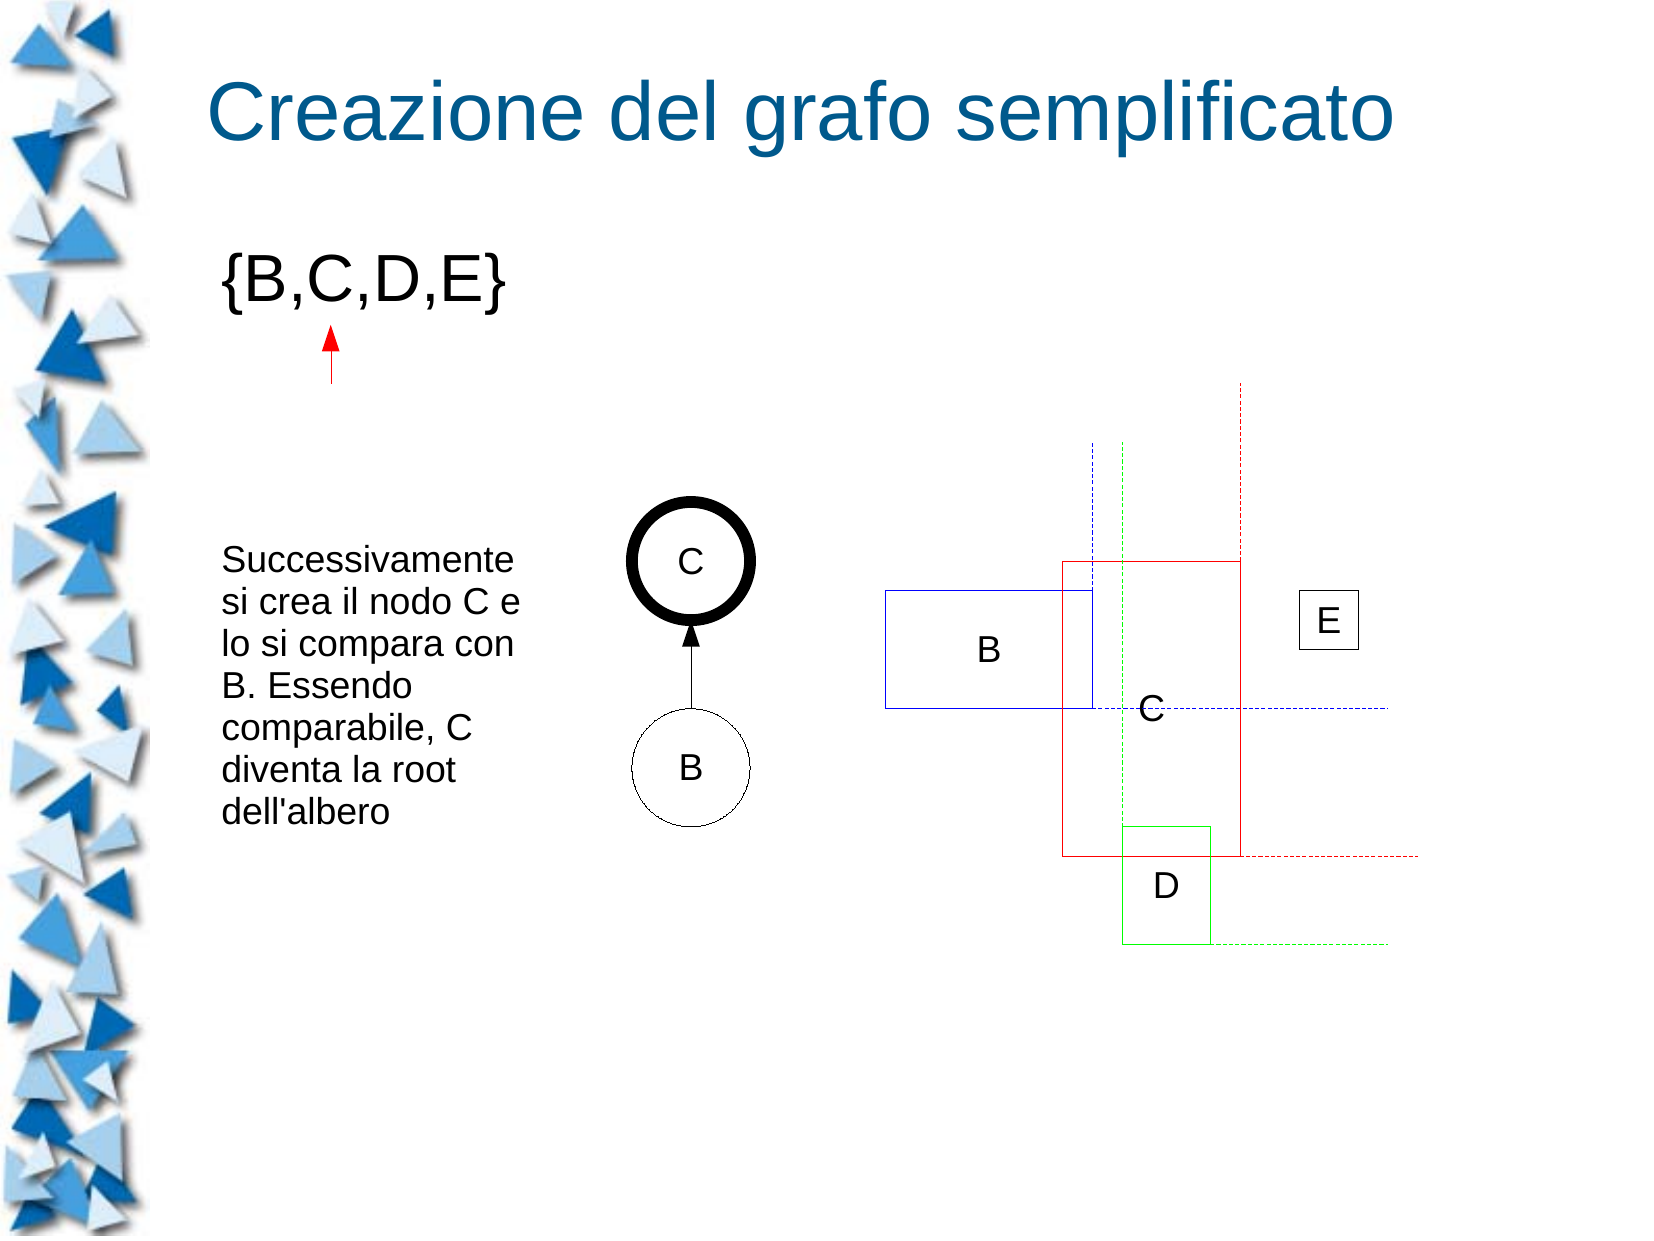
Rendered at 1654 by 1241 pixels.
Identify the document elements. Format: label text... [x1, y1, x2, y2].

text_box C [631, 501, 751, 621]
picture [0, 0, 150, 1236]
text_box {B,C,D,E} [206, 233, 1477, 384]
text_box Successivamente si crea il nodo C e lo si compara con B. Essendo comparabile, C diventa la root dell'albero [206, 531, 562, 841]
title Creazione del grafo semplificato [206, 29, 1619, 193]
text_box B [631, 708, 751, 827]
text_box D [1122, 826, 1211, 945]
text_box E [1299, 590, 1359, 650]
text_box B [885, 590, 1062, 709]
text_box C [1062, 561, 1241, 857]
